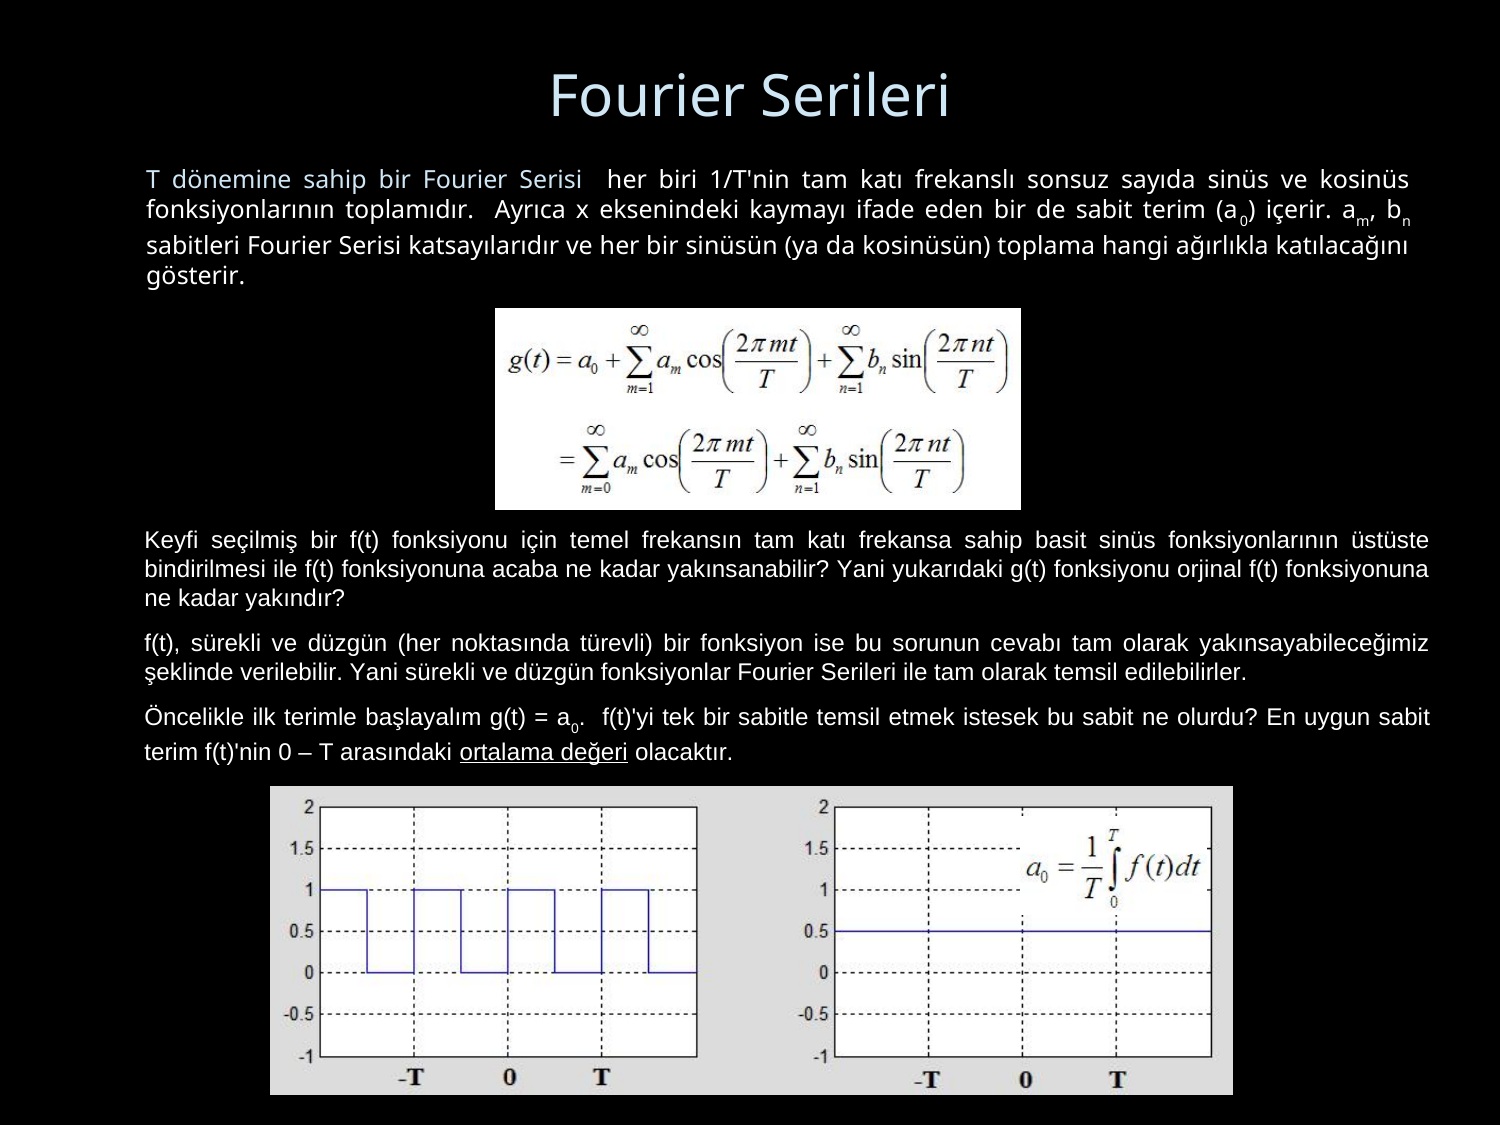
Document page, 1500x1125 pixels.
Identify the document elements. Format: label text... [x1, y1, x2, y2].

title Fourier Serileri [75, 21, 1426, 156]
picture [495, 308, 1021, 511]
picture [270, 786, 1233, 1096]
list T dönemine sahip bir Fourier Serisi her biri 1/T'nin tam katı frekanslı sonsuz sayıda sinüs ve kosinüs fonksiyonlarının toplamıdır. Ayrıca x eksenindeki kaymayı ifade eden bir de sabit terim (a0) içerir. am, bn sabitleri Fourier Serisi katsayılarıdır ve her bir sinüsün (ya da kosinüsün) toplama hangi ağırlıkla katılacağını gösterir. [75, 156, 1456, 315]
list Keyfi seçilmiş bir f(t) fonksiyonu için temel frekansın tam katı frekansa sahip basit sinüs fonksiyonlarının üstüste bindirilmesi ile f(t) fonksiyonuna acaba ne kadar yakınsanabilir? Yani yukarıdaki g(t) fonksiyonu orjinal f(t) fonksiyonuna ne kadar yakındır? f(t), sürekli ve düzgün (her noktasında türevli) bir fonksiyon ise bu sorunun cevabı tam olarak yakınsayabileceğimiz şeklinde verilebilir. Yani sürekli ve düzgün fonksiyonlar Fourier Serileri ile tam olarak temsil edilebilirler. Öncelikle ilk terimle başlayalım g(t) = a0. f(t)'yi tek bir sabitle temsil etmek istesek bu sabit ne olurdu? En uygun sabit terim f(t)'nin 0 – T arasındaki ortalama değeri olacaktır. [75, 516, 1456, 776]
